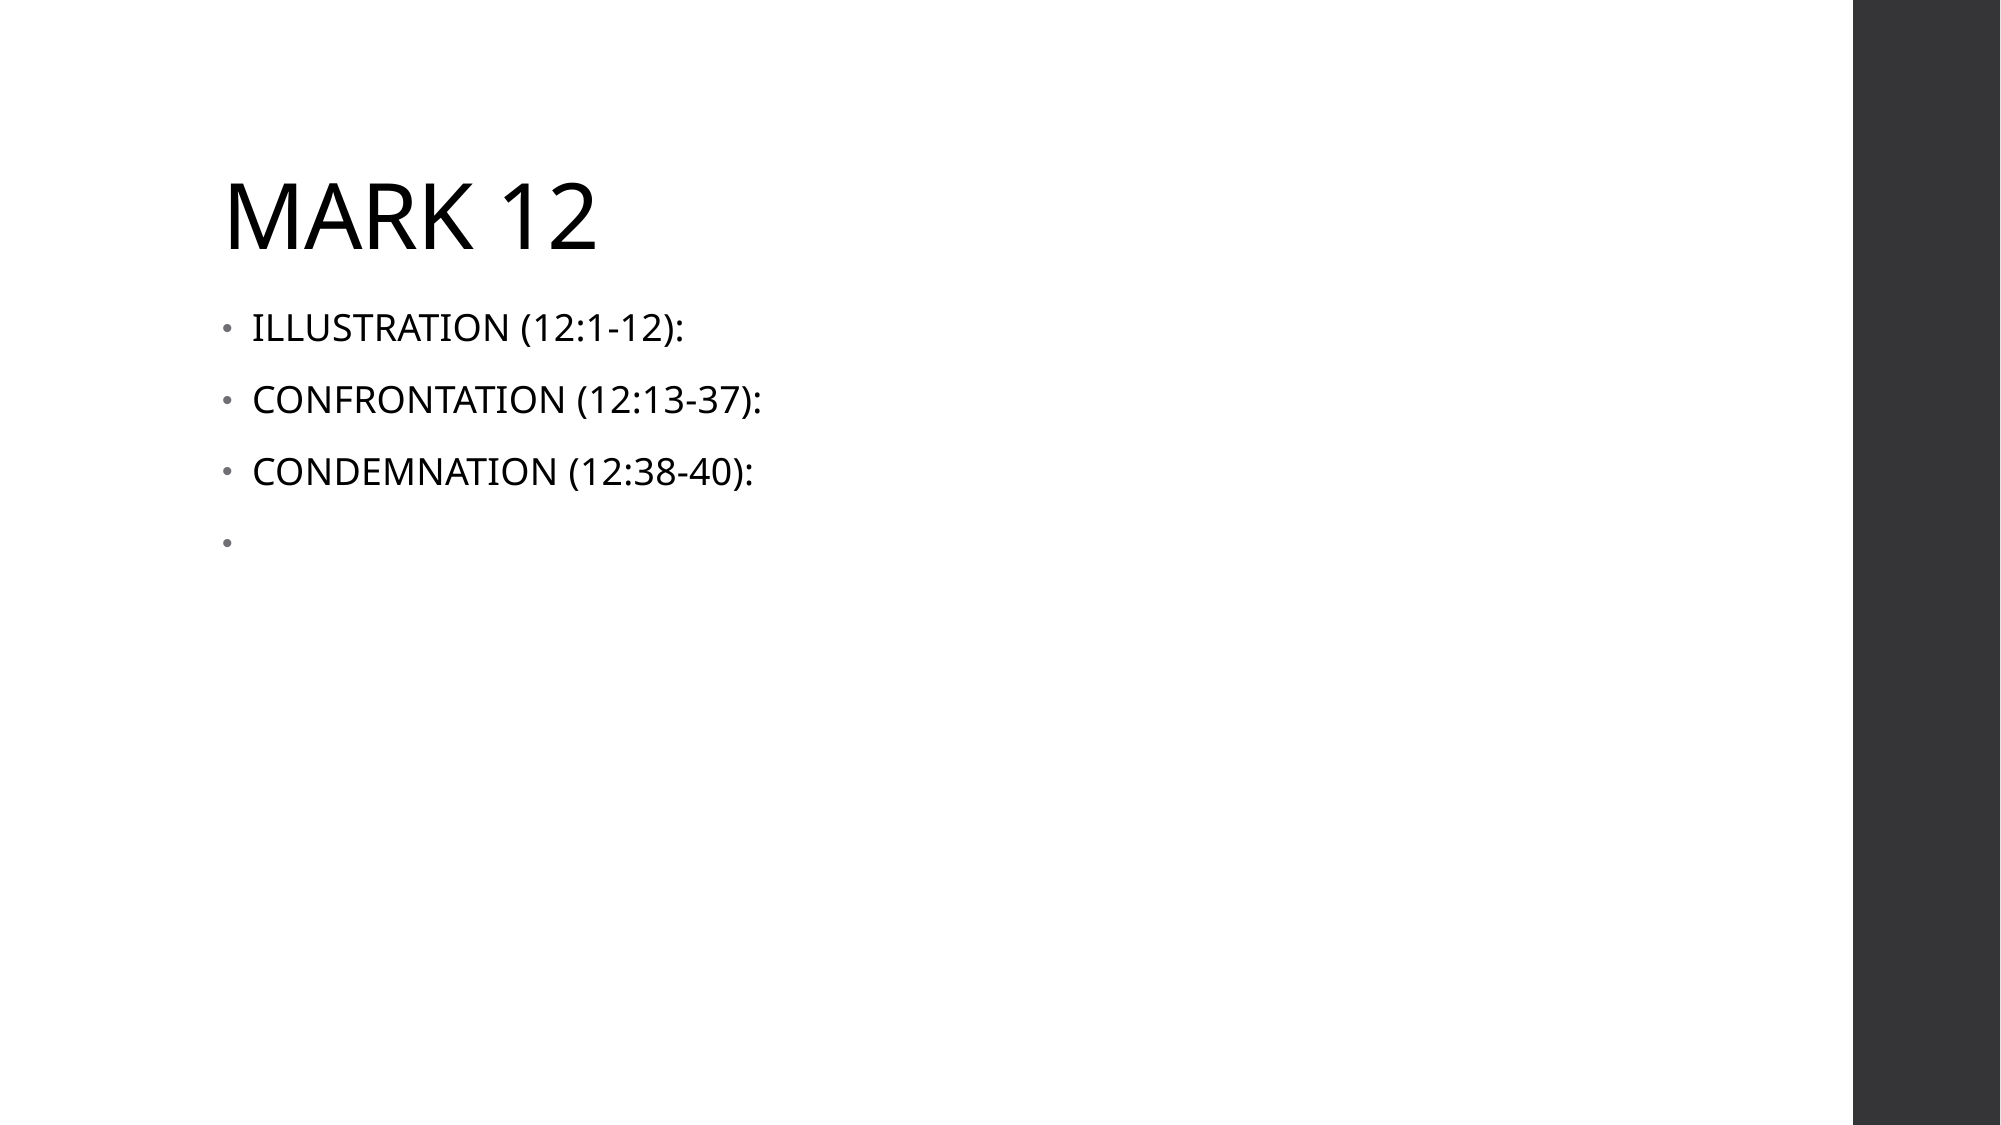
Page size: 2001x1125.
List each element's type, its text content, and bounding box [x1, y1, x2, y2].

title MARK 12 [206, 60, 1797, 278]
list ILLUSTRATION (12:1-12): CONFRONTATION (12:13-37): CONDEMNATION (12:38-40): [206, 299, 1617, 1014]
